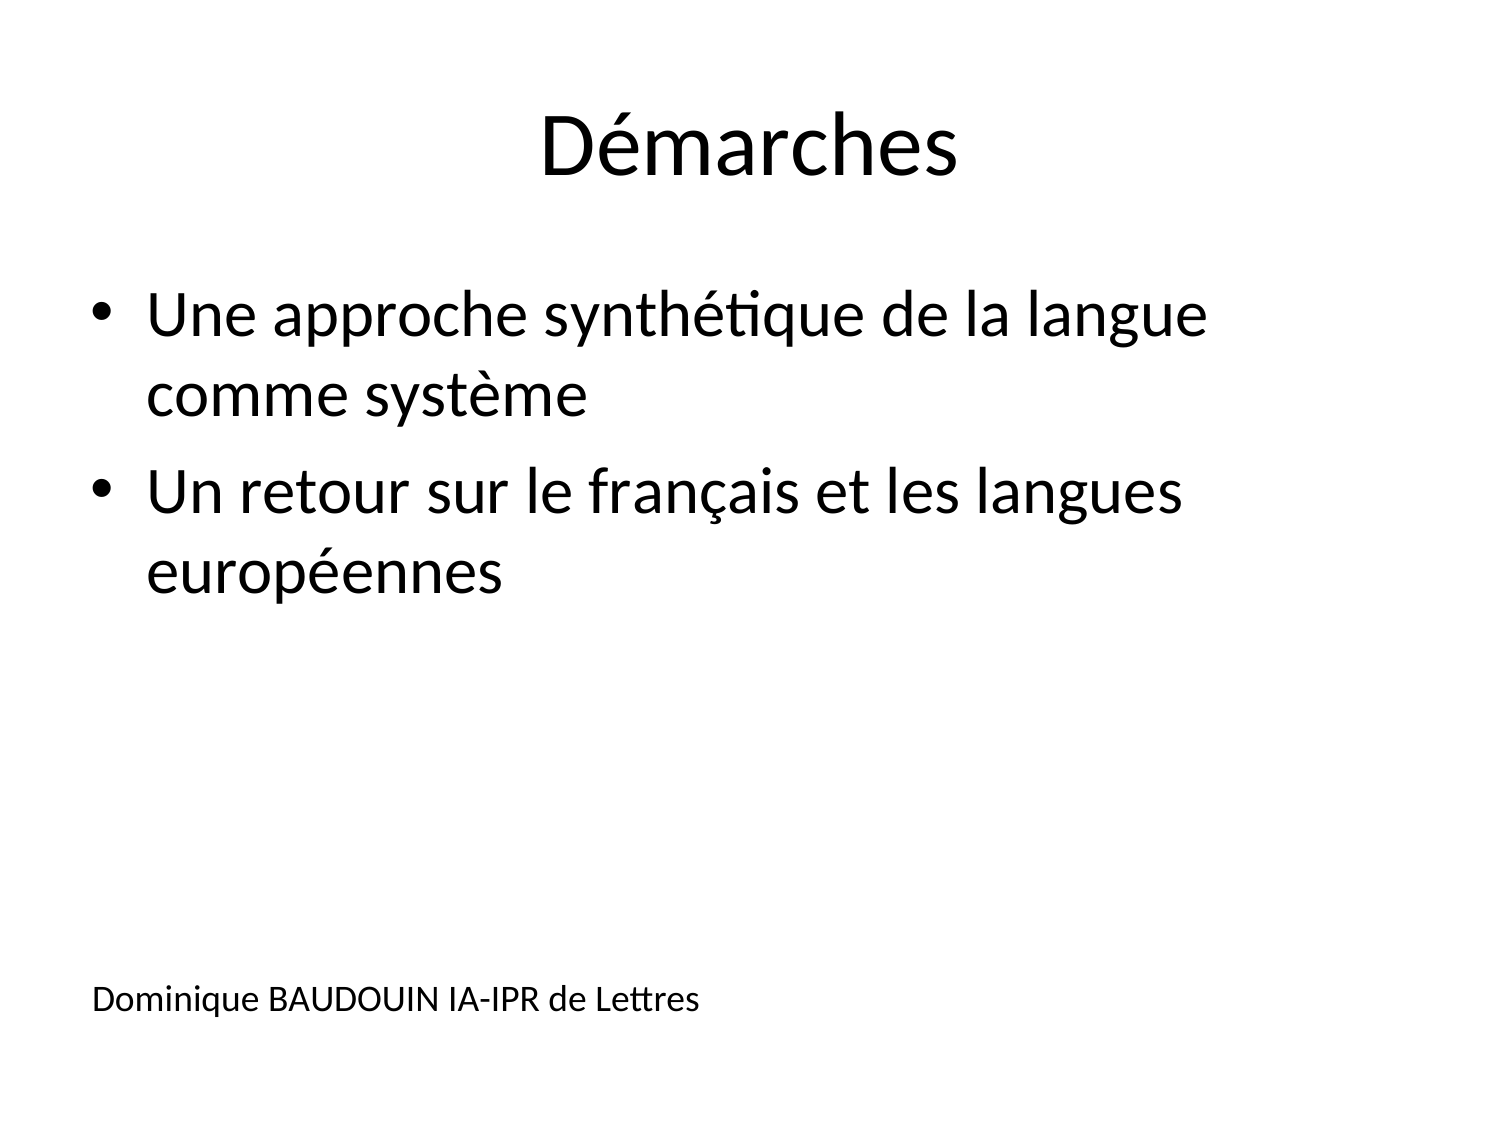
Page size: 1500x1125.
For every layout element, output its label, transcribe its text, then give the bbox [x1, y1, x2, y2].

text_box Dominique BAUDOUIN IA-IPR de Lettres [77, 786, 716, 1027]
title Démarches [75, 45, 1426, 233]
list Une approche synthétique de la langue comme système Un retour sur le français et les langues européennes [75, 262, 1426, 1005]
